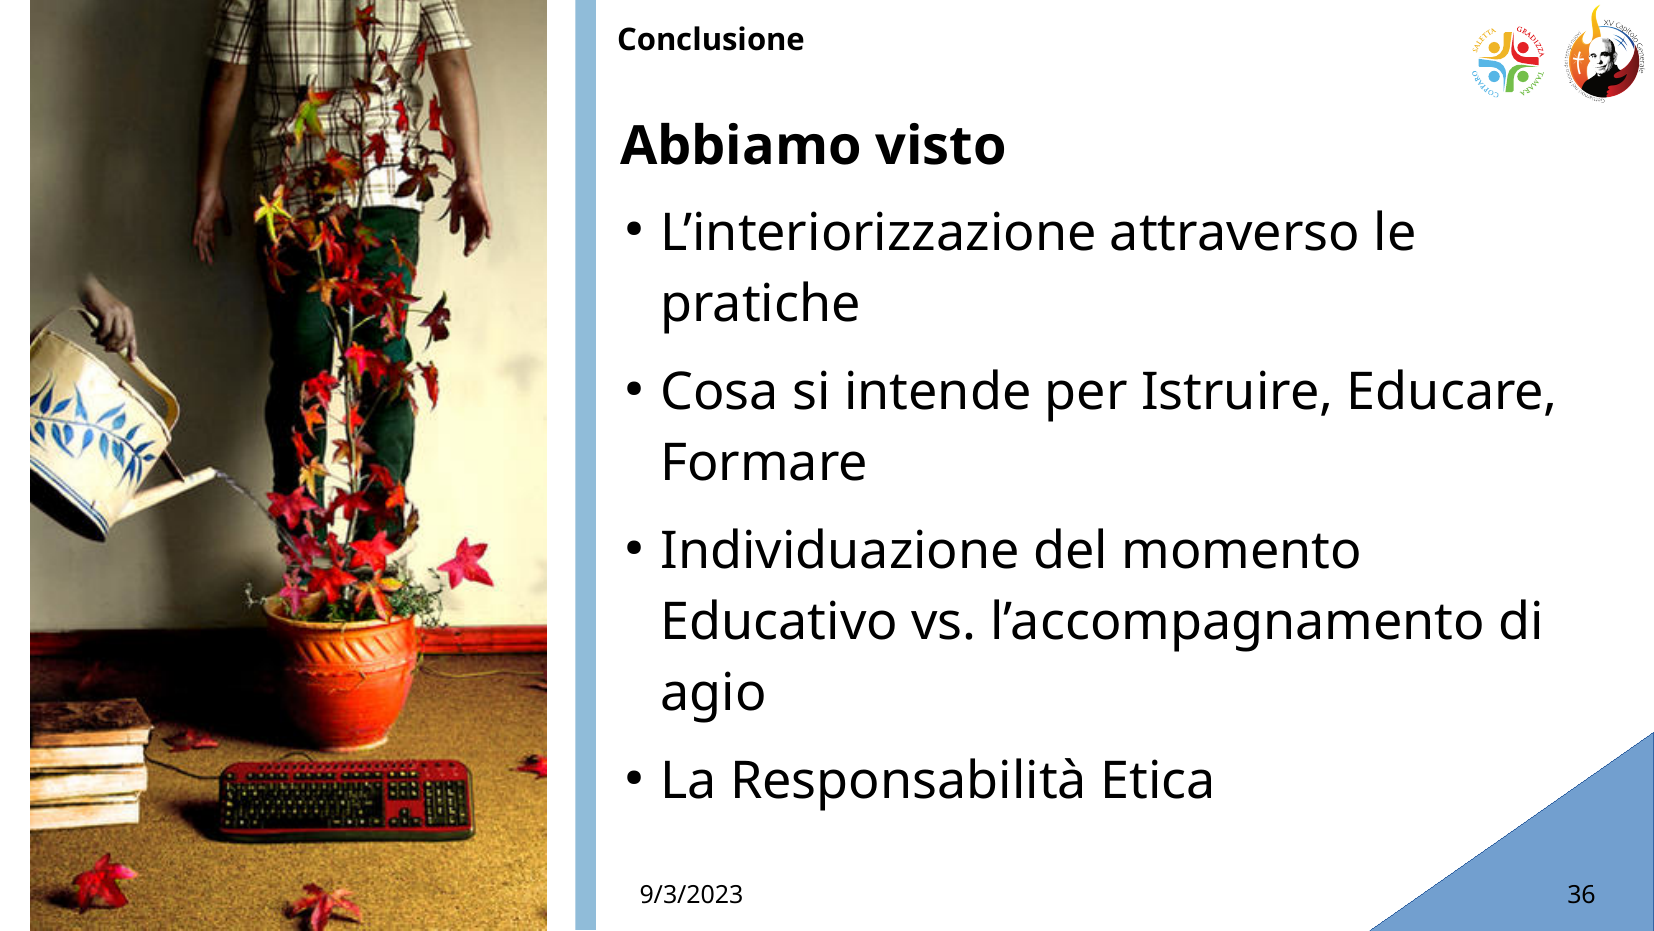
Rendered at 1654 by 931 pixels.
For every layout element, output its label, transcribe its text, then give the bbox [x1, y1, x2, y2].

text_box Conclusione [602, 9, 1335, 63]
subtitle L’interiorizzazione attraverso le pratiche Cosa si intende per Istruire, Educare, Formare Individuazione del momento Educativo vs. l’accompagnamento di agio La Responsabilità Etica [624, 194, 1602, 815]
picture [30, 0, 547, 931]
title Abbiamo visto [620, 106, 1617, 178]
picture [1563, 4, 1646, 103]
